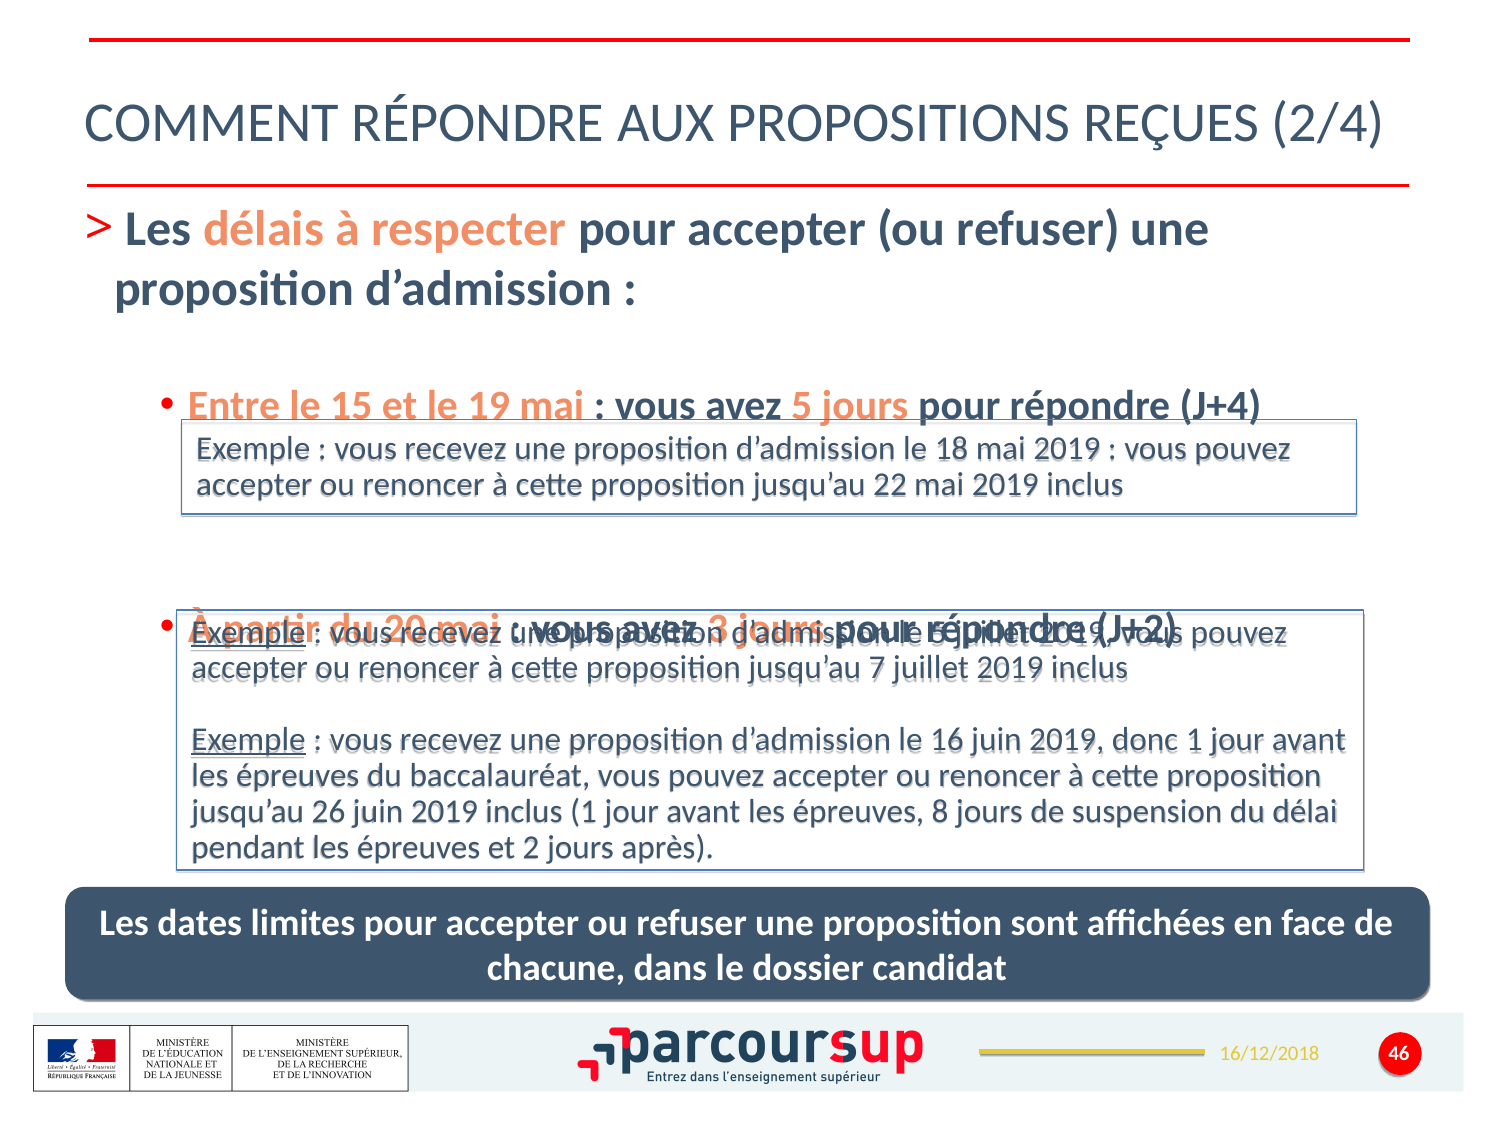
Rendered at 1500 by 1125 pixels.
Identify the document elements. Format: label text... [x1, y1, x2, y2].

title Comment répondre aux propositions reçues (2/4) [69, 12, 1409, 187]
picture [0, 0, 1499, 1124]
text_box Exemple : vous recevez une proposition d’admission le 18 mai 2019 : vous pouvez accepter ou renoncer à cette proposition jusqu’au 22 mai 2019 inclus [181, 419, 1357, 514]
list Les délais à respecter pour accepter (ou refuser) une proposition d’admission : Entre le 15 et le 19 mai : vous avez 5 jours pour répondre (J+4) À partir du 20 mai : vous avez 3 jours pour répondre (J+2) [69, 187, 1409, 893]
text_box Exemple : vous recevez une proposition d’admission le 5 juillet 2019, vous pouvez accepter ou renoncer à cette proposition jusqu’au 7 juillet 2019 inclus Exemple : vous recevez une proposition d’admission le 16 juin 2019, donc 1 jour avant les épreuves du baccalauréat, vous pouvez accepter ou renoncer à cette proposition jusqu’au 26 juin 2019 inclus (1 jour avant les épreuves, 8 jours de suspension du délai pendant les épreuves et 2 jours après). [176, 610, 1364, 870]
slide_number <numéro> [1368, 1031, 1430, 1074]
text_box Les dates limites pour accepter ou refuser une proposition sont affichées en face de chacune, dans le dossier candidat [65, 886, 1430, 1000]
